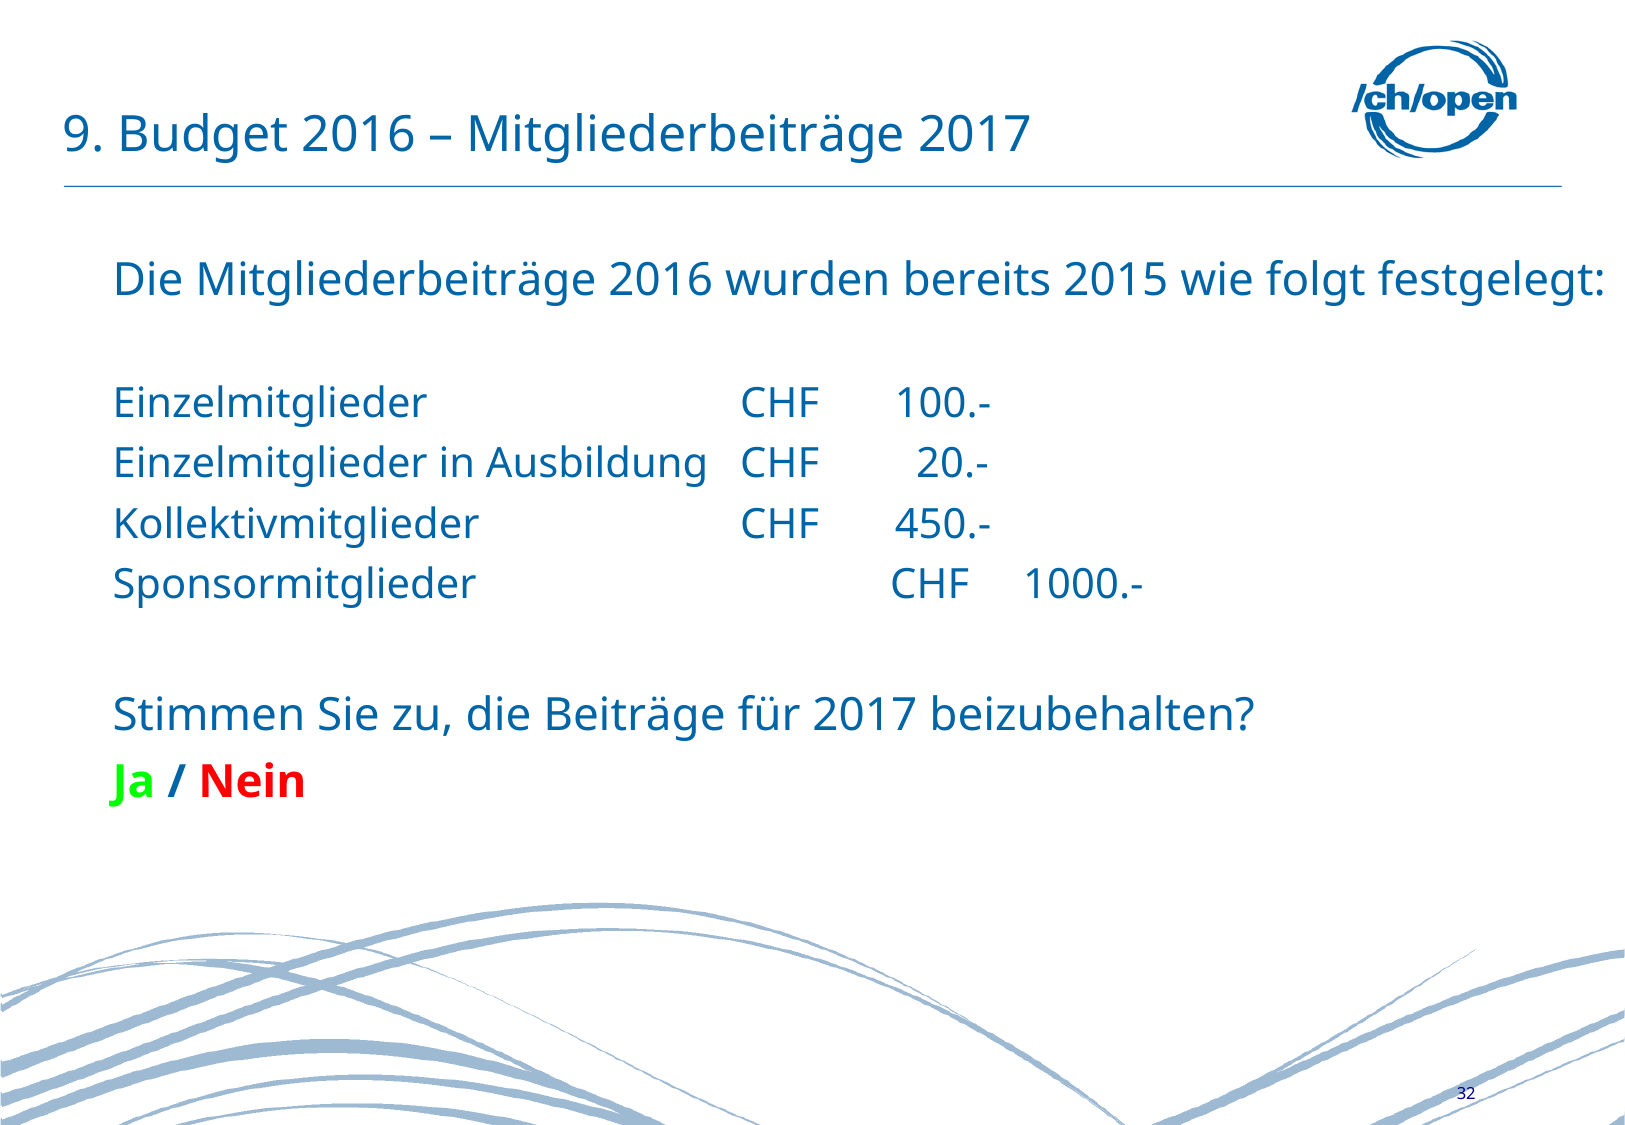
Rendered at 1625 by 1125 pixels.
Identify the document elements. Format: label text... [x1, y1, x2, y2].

list Die Mitgliederbeiträge 2016 wurden bereits 2015 wie folgt festgelegt: Einzelmitglieder CHF 100.- Einzelmitglieder in Ausbildung CHF 20.- Kollektivmitglieder CHF 450.- Sponsormitglieder CHF 1000.- Stimmen Sie zu, die Beiträge für 2017 beizubehalten? Ja / Nein [112, 249, 1495, 807]
title 9. Budget 2016 – Mitgliederbeiträge 2017 [62, 101, 980, 162]
